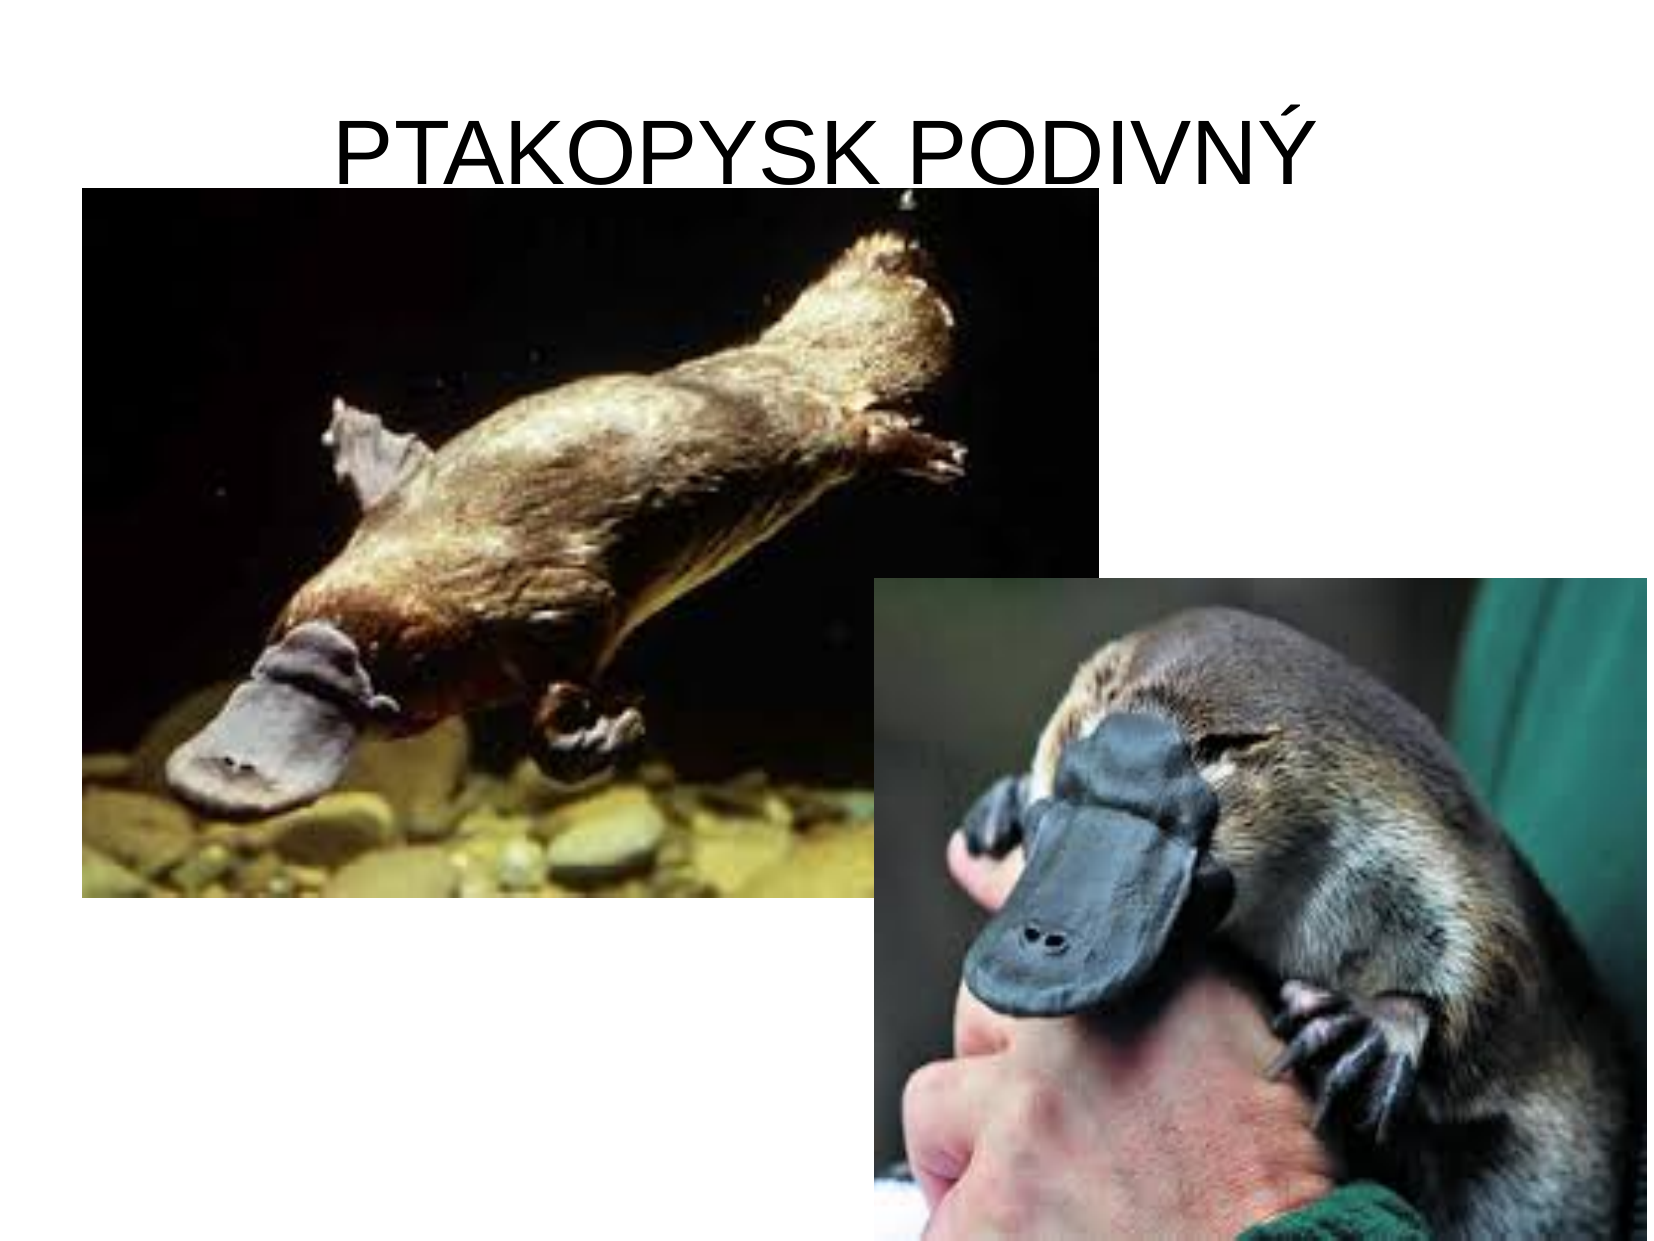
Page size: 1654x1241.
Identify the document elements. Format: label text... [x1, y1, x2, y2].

title PTAKOPYSK PODIVNÝ [82, 49, 1571, 257]
picture [82, 188, 1647, 1241]
